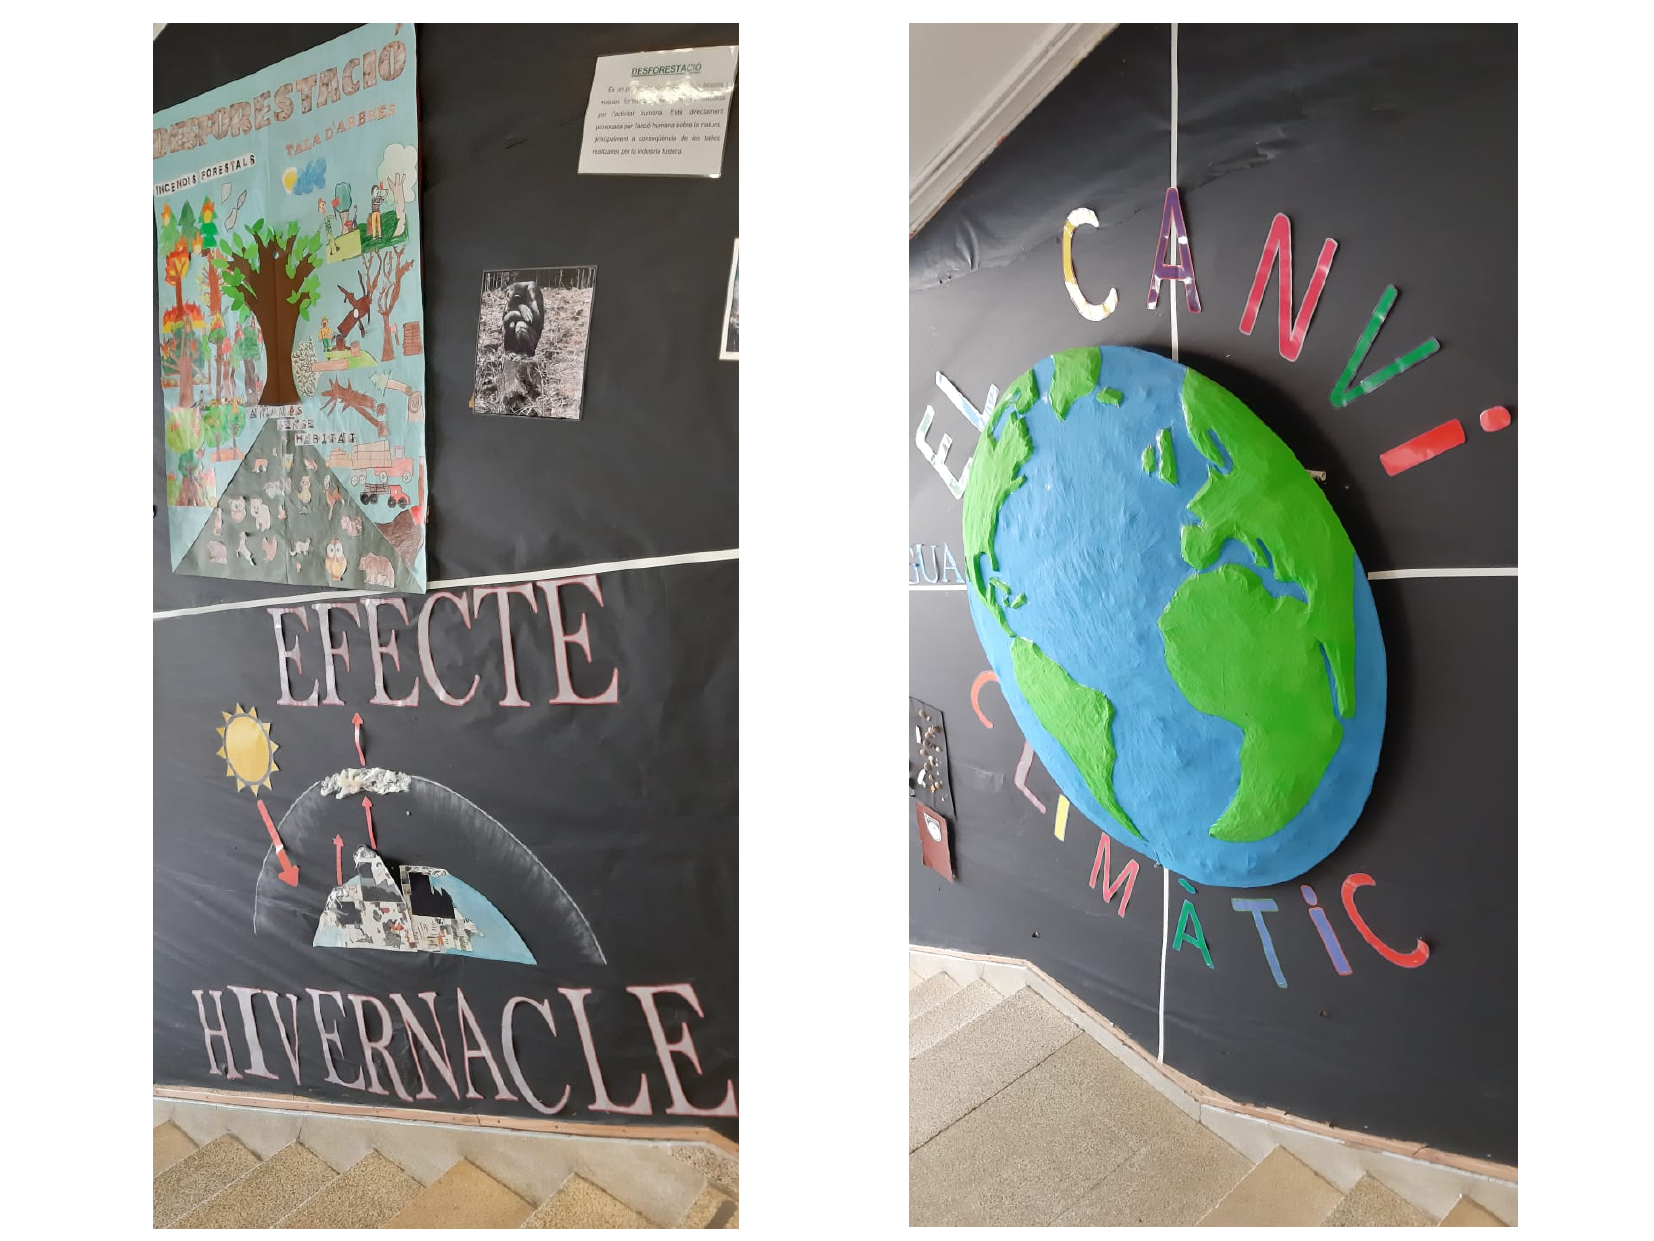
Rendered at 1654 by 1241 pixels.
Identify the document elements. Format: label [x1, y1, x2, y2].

picture [153, 23, 739, 1229]
picture [909, 23, 1518, 1227]
